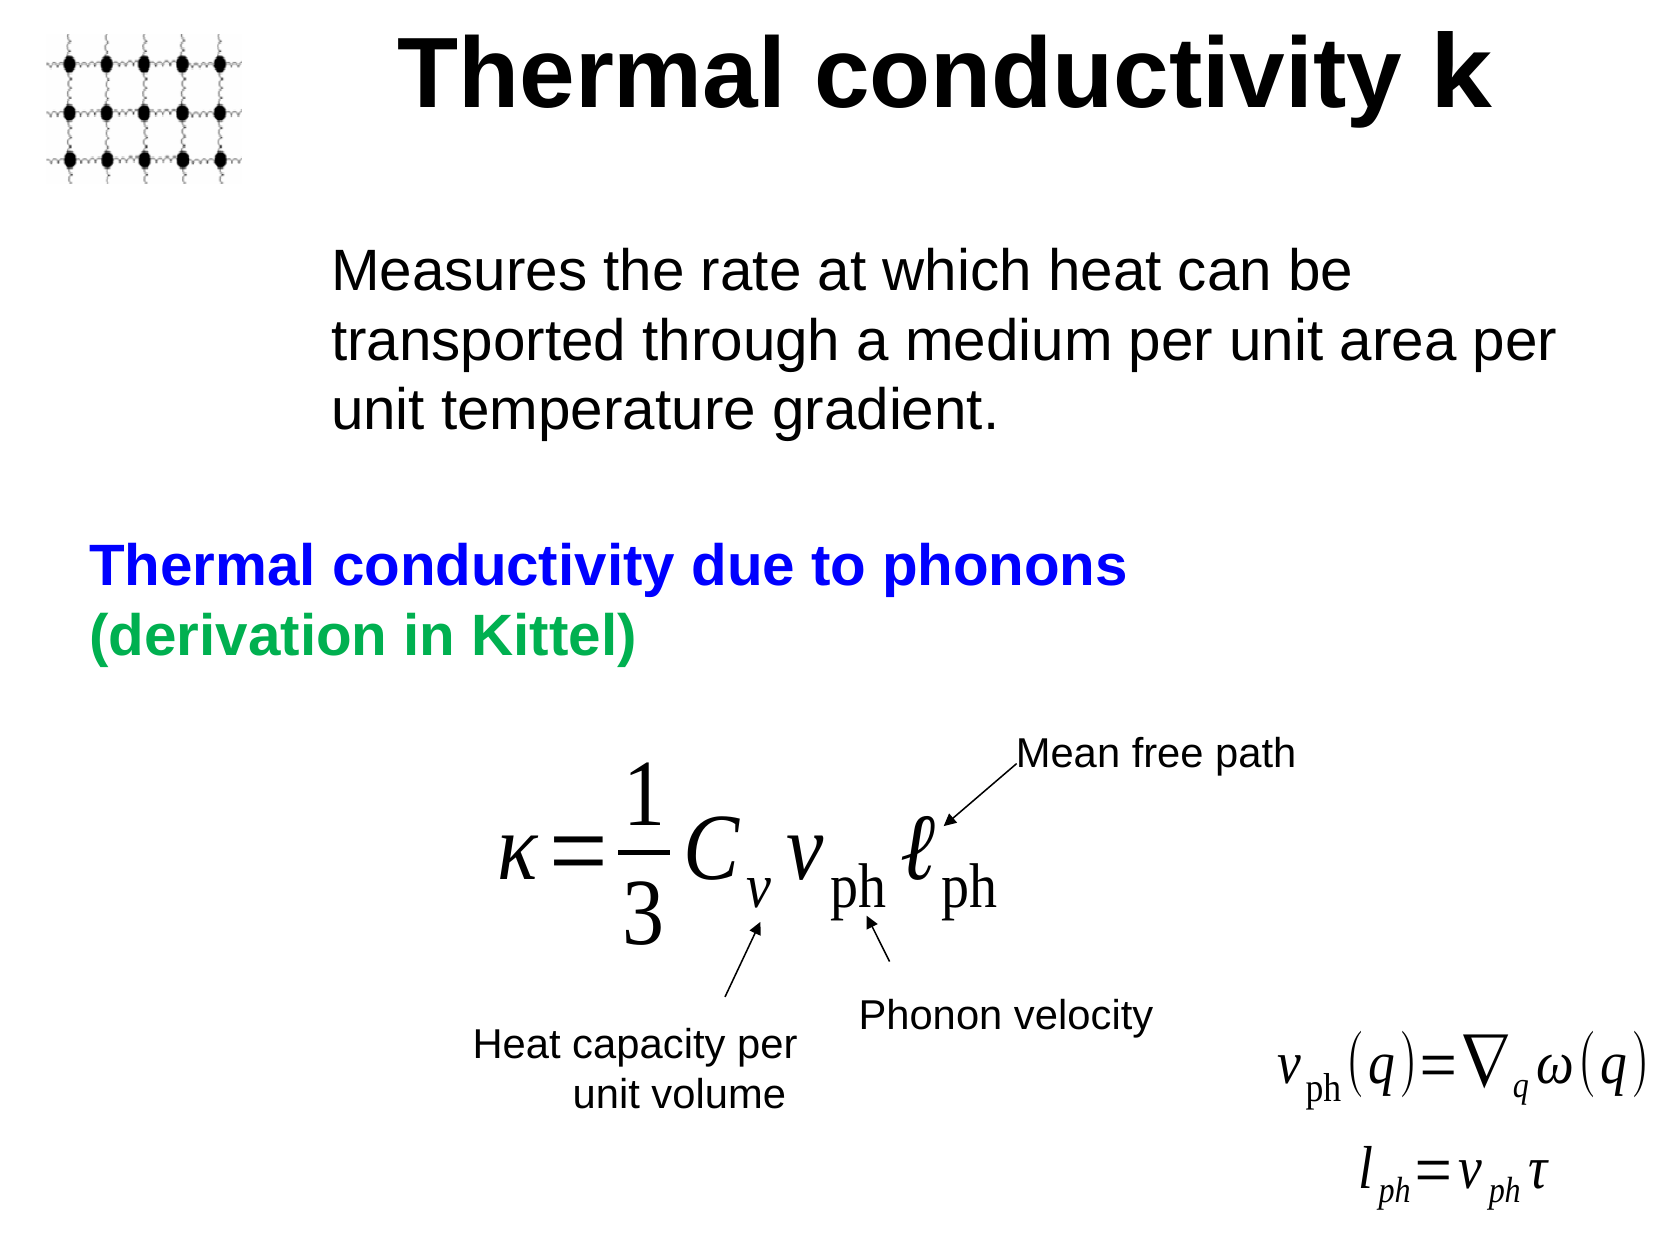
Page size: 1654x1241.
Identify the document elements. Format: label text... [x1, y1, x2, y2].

text_box Heat capacity per unit volume [387, 1009, 813, 1125]
picture [11, 12, 245, 189]
text_box Phonon velocity [843, 980, 1269, 1046]
chart [1358, 1134, 1553, 1210]
text_box Thermal conductivity due to phonons (derivation in Kittel) [74, 519, 1365, 676]
title Thermal conductivity k [200, 0, 1654, 172]
chart [495, 740, 1010, 965]
chart [1275, 1027, 1649, 1111]
text_box Measures the rate at which heat can be transported through a medium per unit area per unit temperature gradient. [259, 224, 1604, 476]
text_box Mean free path [943, 718, 1369, 785]
